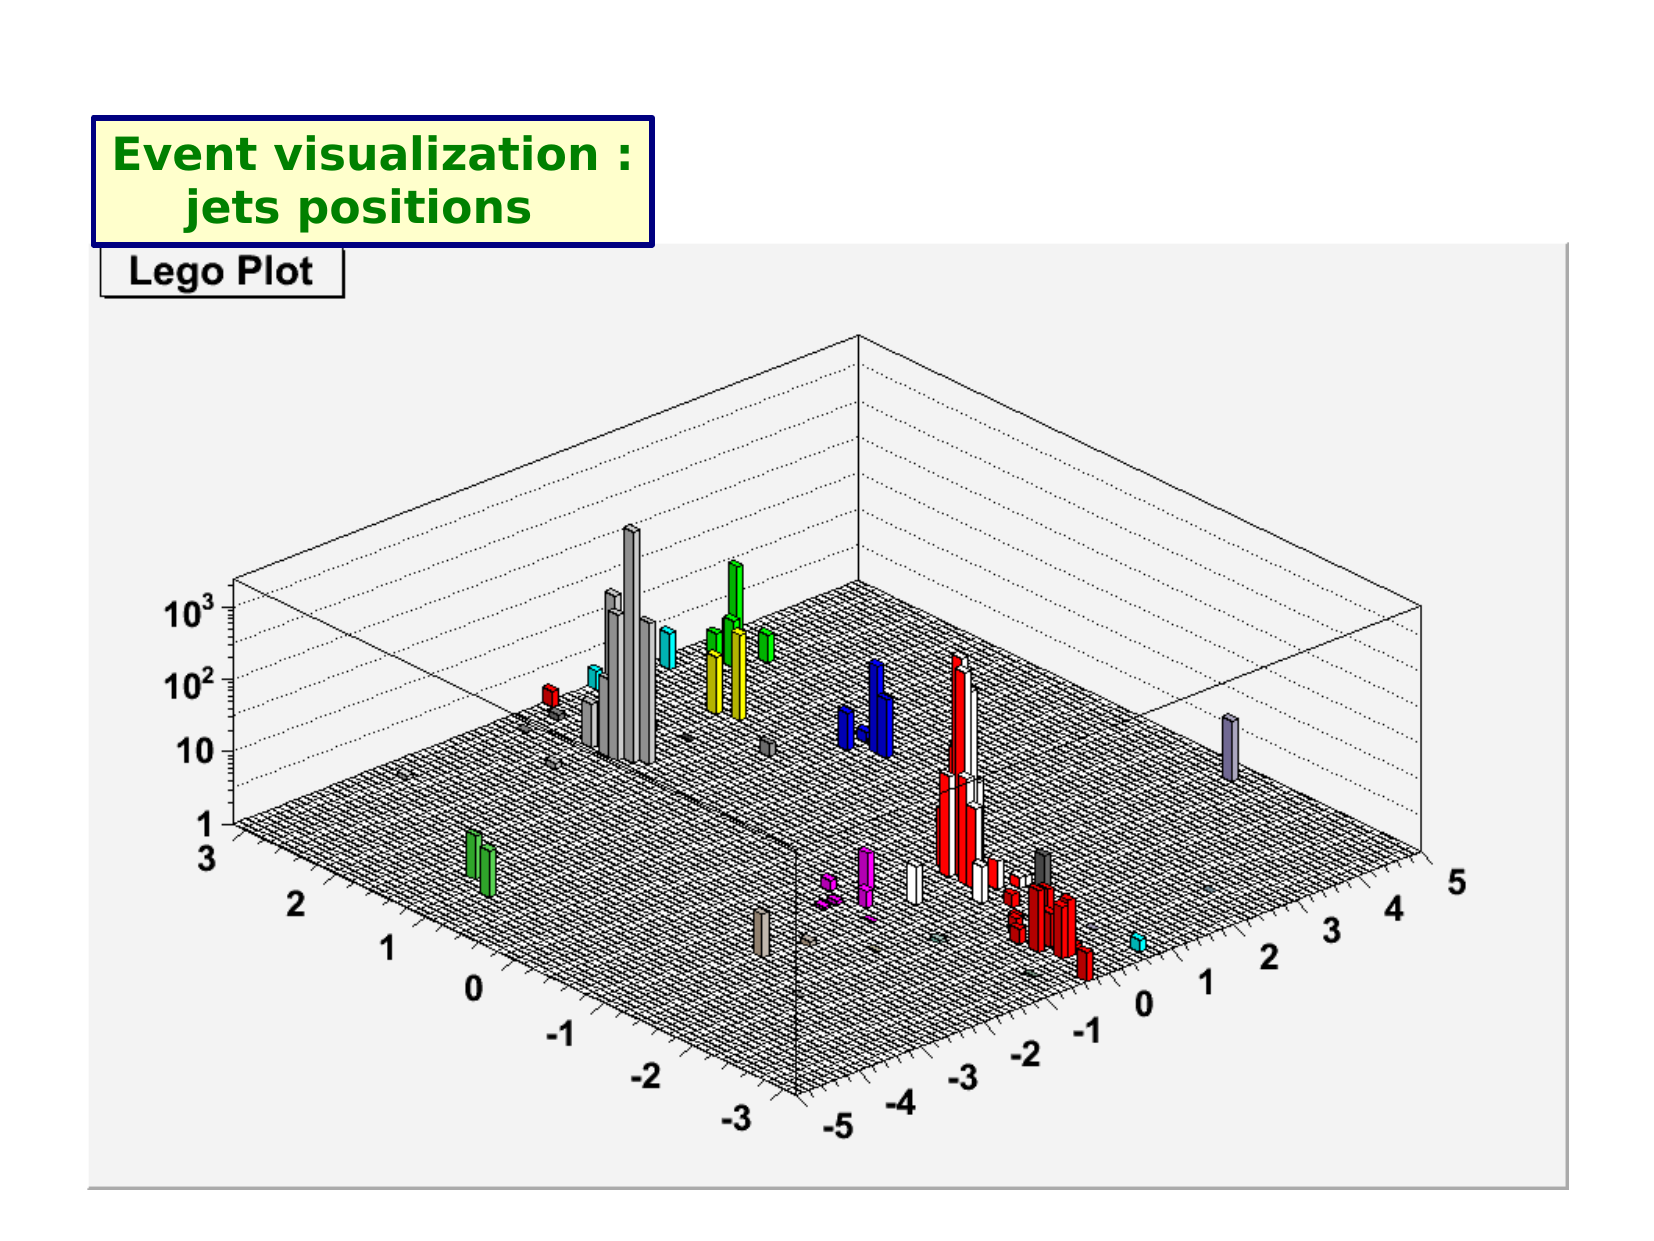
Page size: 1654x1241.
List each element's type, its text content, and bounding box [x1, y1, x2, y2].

picture [86, 241, 1569, 1190]
text_box Event visualization : jets positions [93, 117, 653, 245]
